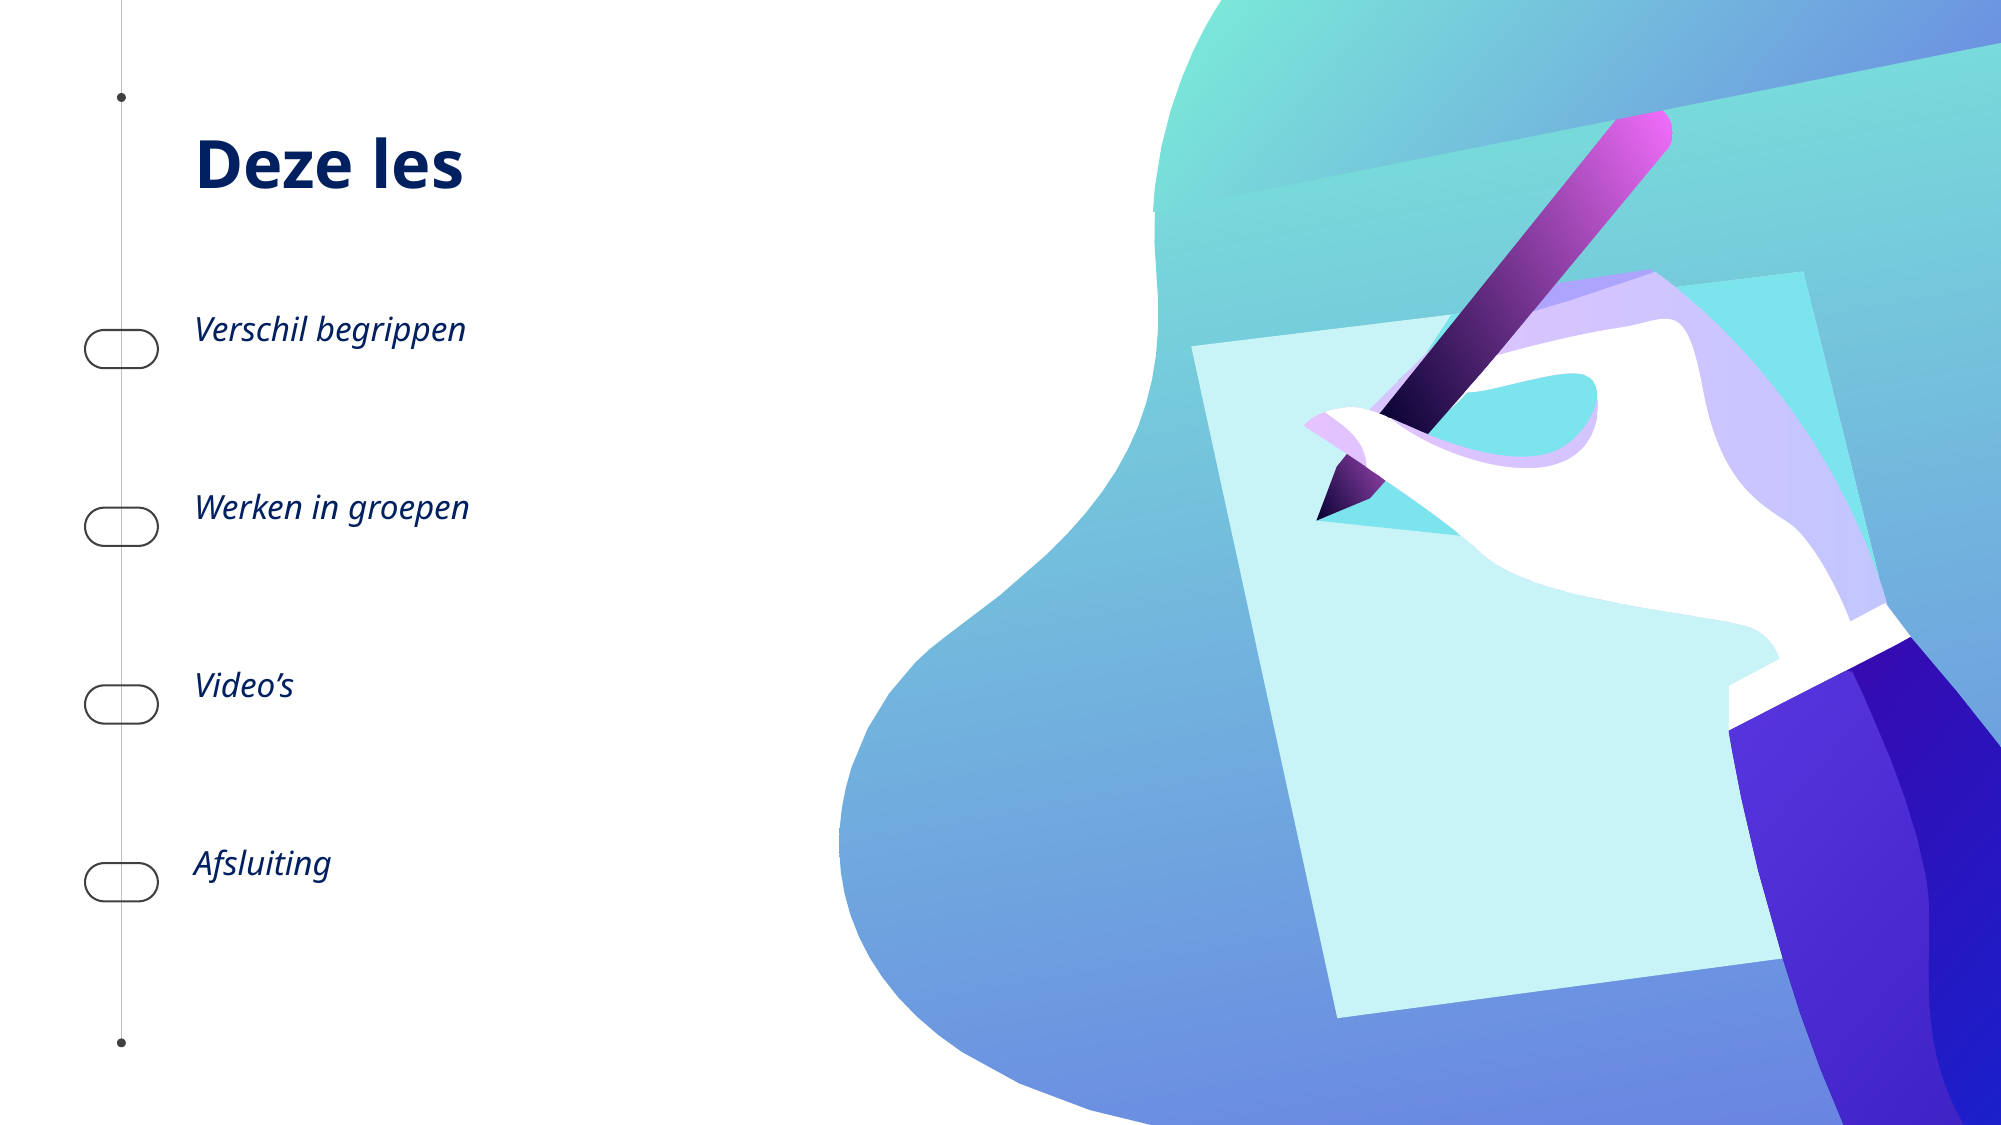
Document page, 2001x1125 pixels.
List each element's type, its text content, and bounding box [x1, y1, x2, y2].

text_box [117, 1038, 126, 1048]
text_box Verschil begrippen [194, 309, 774, 349]
text_box [117, 93, 126, 102]
text_box Afsluiting [194, 842, 774, 882]
text_box Video’s [194, 664, 774, 704]
text_box Werken in groepen [194, 486, 774, 526]
text_box Deze les [194, 121, 990, 203]
text_box [839, 0, 2000, 1125]
